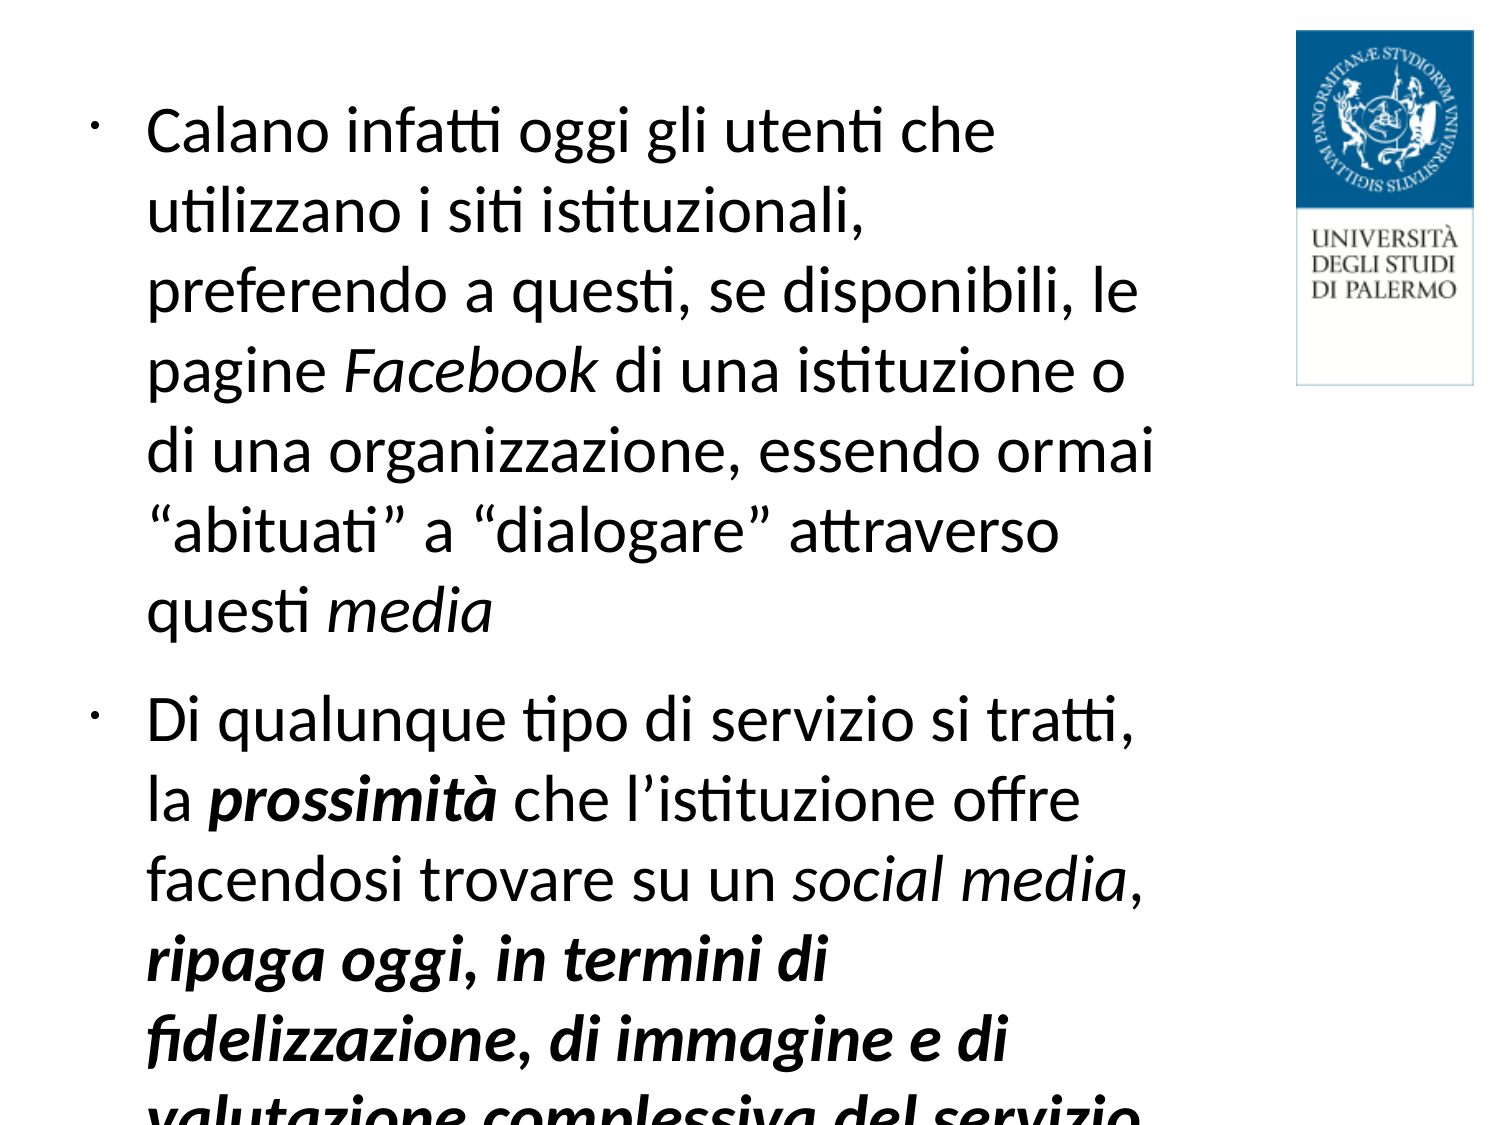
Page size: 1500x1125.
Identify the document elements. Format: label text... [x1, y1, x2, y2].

list Calano infatti oggi gli utenti che utilizzano i siti istituzionali, preferendo a questi, se disponibili, le pagine Facebook di una istituzione o di una organizzazione, essendo ormai “abituati” a “dialogare” attraverso questi media Di qualunque tipo di servizio si tratti, la prossimità che l’istituzione offre facendosi trovare su un social media, ripaga oggi, in termini di fidelizzazione, di immagine e di valutazione complessiva del servizio in termini di possibilità di interazione percepita dall’utenza, il costo necessario per mantenerla. Siti tradizionali e portali istituzionali rimangono cioè strumenti necessari ma non sono più sufficienti per mantenere una rapporto con l’utenza che questa si aspetta ormai davvero “dialogico”. E ciò vale soprattutto nel caso dell’utenza della Pubblica Amministrazione, a qualunque livello di government essa si collochi. [75, 78, 1188, 1005]
picture [1296, 30, 1474, 386]
